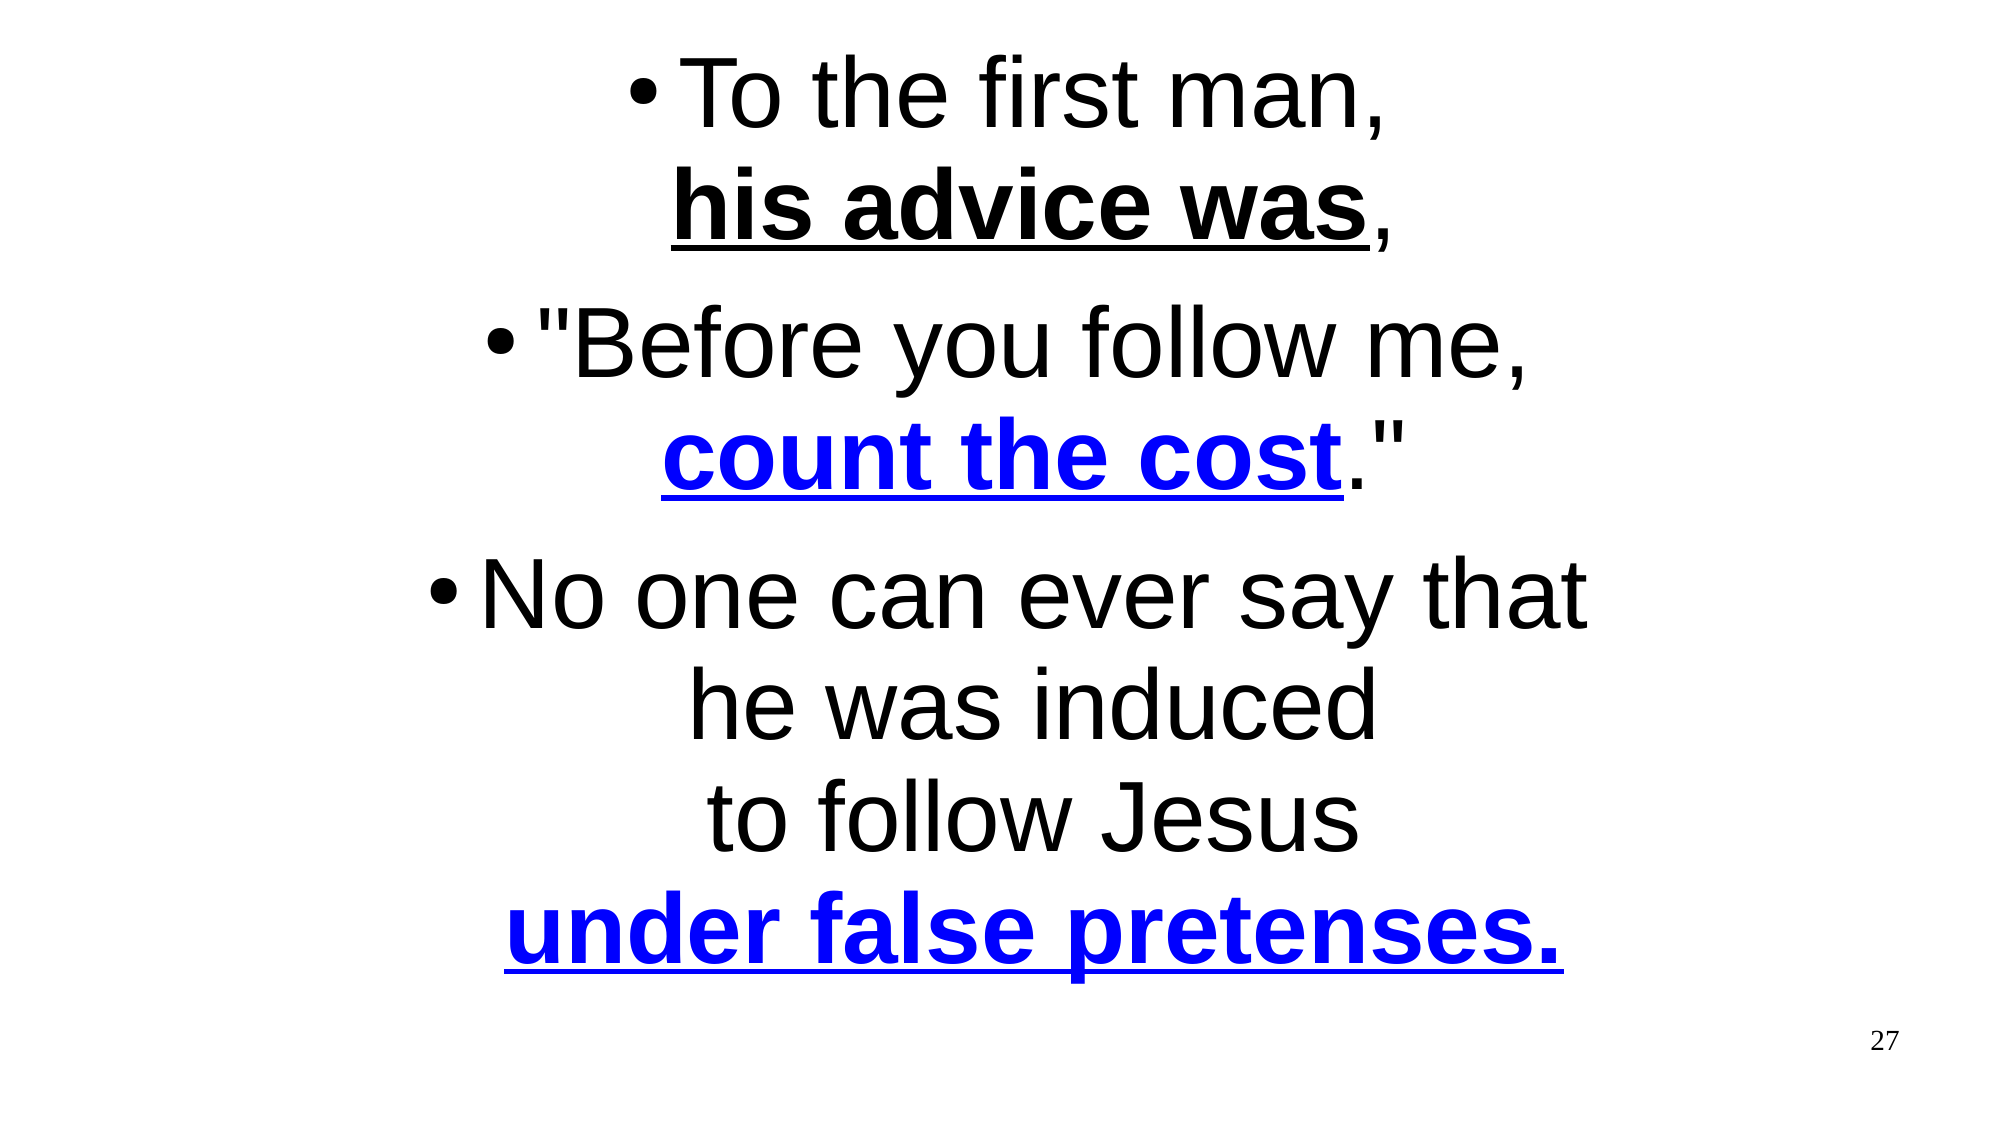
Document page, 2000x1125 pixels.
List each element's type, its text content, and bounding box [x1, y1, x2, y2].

list To the first man, his advice was, "Before you follow me, count the cost." No one can ever say that he was induced to follow Jesus under false pretenses. [37, 37, 1988, 1088]
